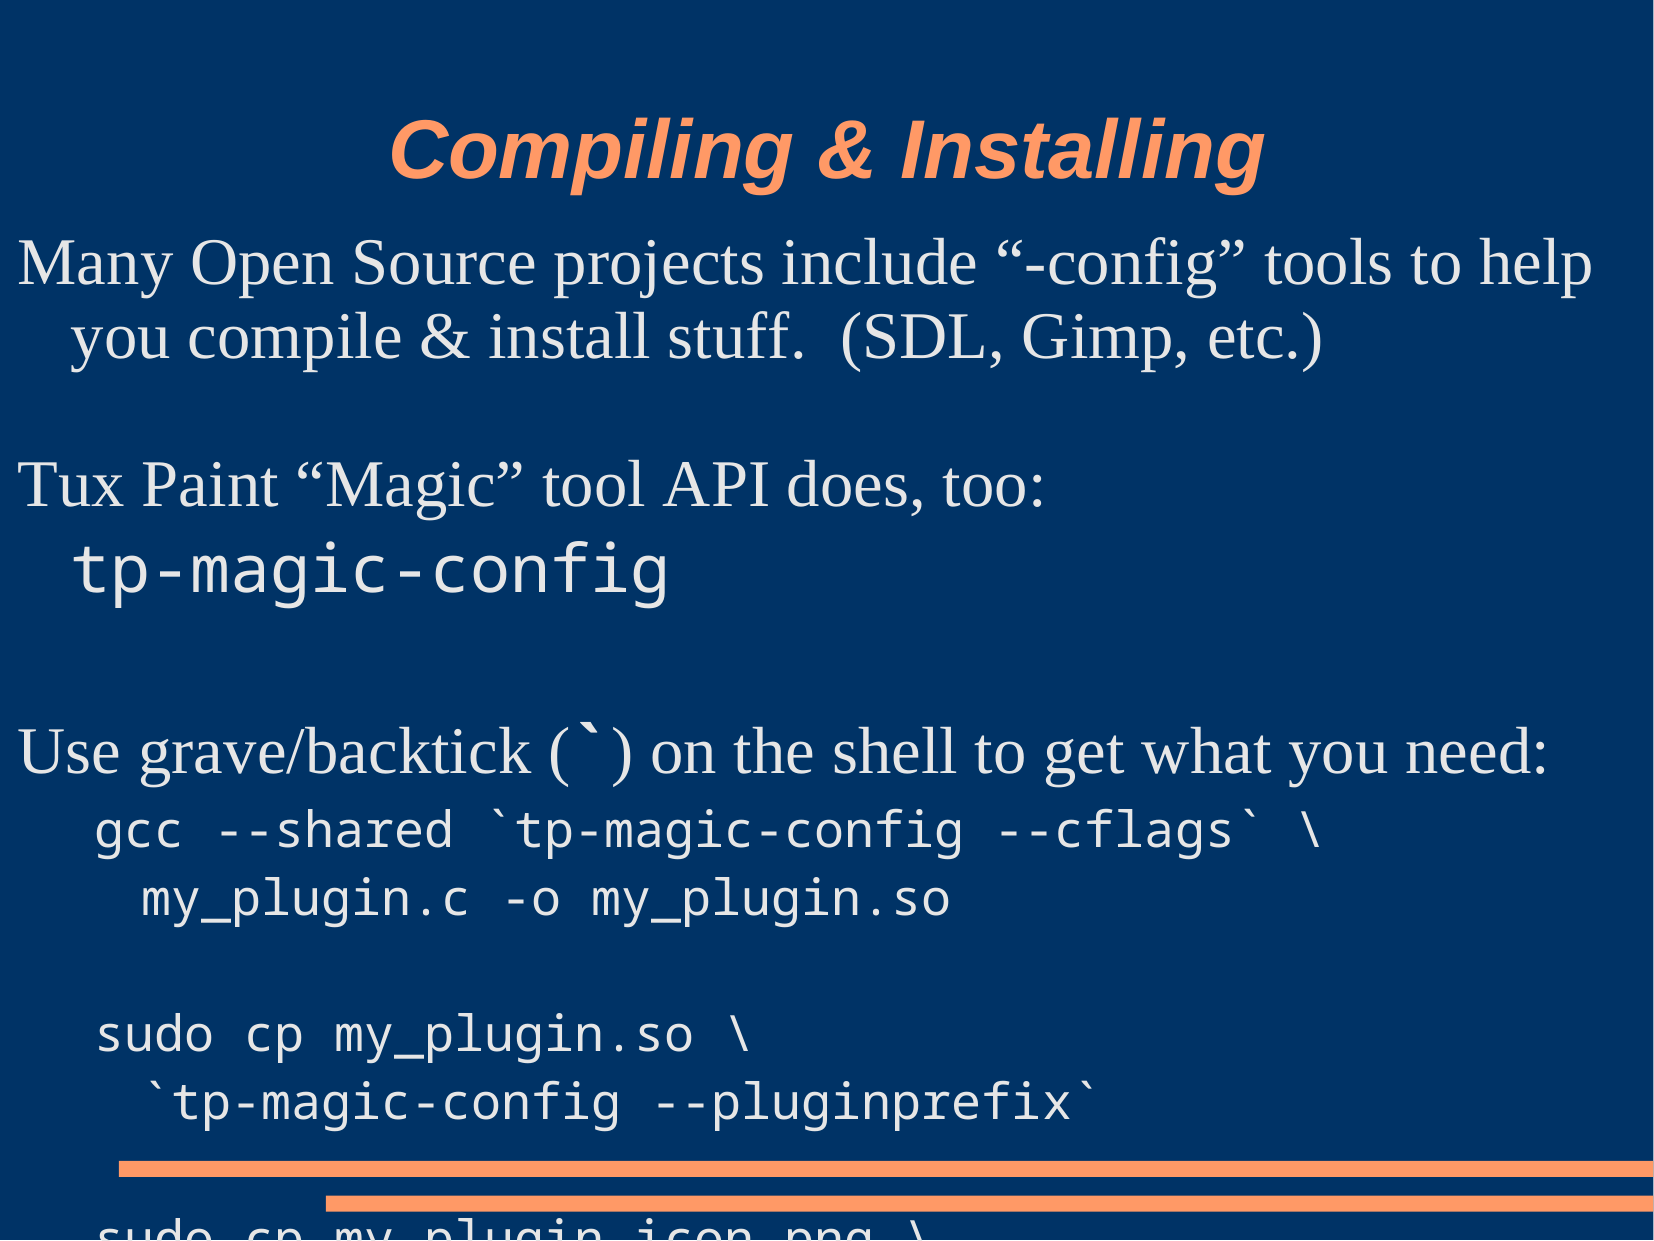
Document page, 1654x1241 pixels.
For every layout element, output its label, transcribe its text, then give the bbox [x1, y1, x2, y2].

list Many Open Source projects include “-config” tools to help you compile & install stuff. (SDL, Gimp, etc.) Tux Paint “Magic” tool API does, too: tp-magic-config Use grave/backtick (`) on the shell to get what you need: gcc --shared `tp-magic-config --cflags` \ my_plugin.c -o my_plugin.so sudo cp my_plugin.so \ `tp-magic-config --pluginprefix` sudo cp my_plugin_icon.png \ `tp-magic-config --dataprefix`/images/magic [0, 225, 1651, 1143]
title Compiling & Installing [121, 53, 1534, 247]
